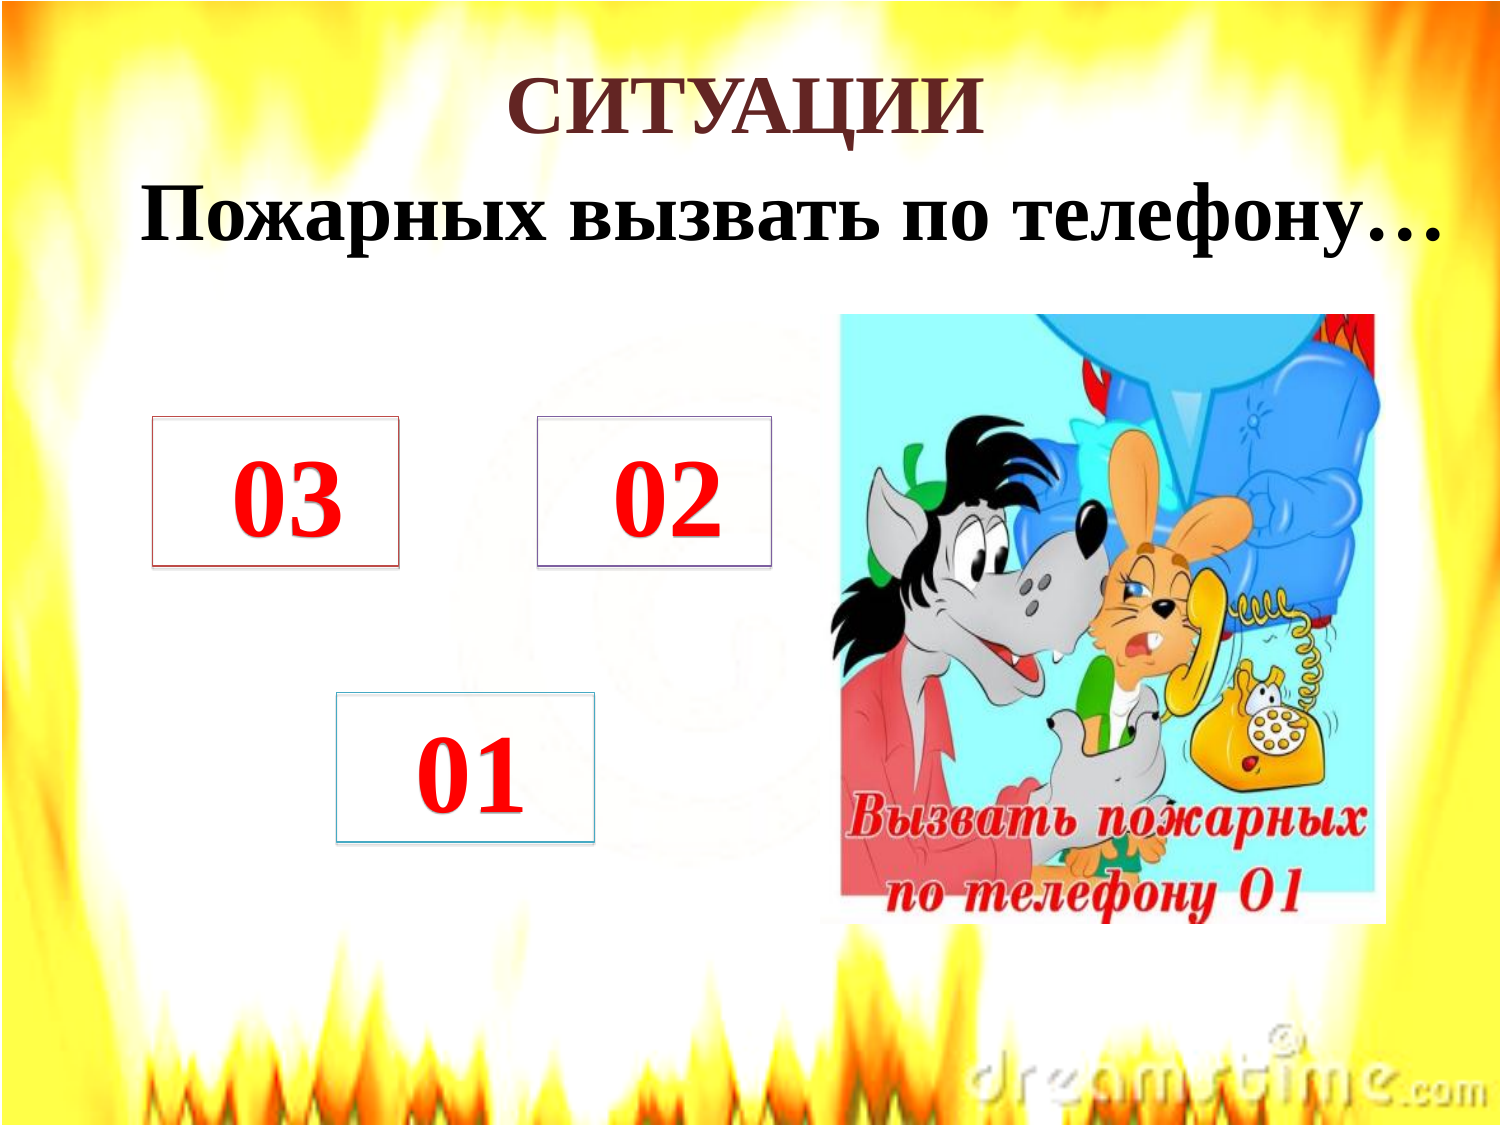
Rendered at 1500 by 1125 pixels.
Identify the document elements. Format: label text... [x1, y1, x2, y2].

text_box СИТУАЦИИ [491, 42, 1014, 149]
text_box 02 [537, 416, 772, 567]
text_box Пожарных вызвать по телефону… [125, 149, 1463, 265]
text_box 01 [336, 692, 595, 843]
picture [2, 1, 1500, 1125]
text_box 03 [152, 416, 399, 567]
